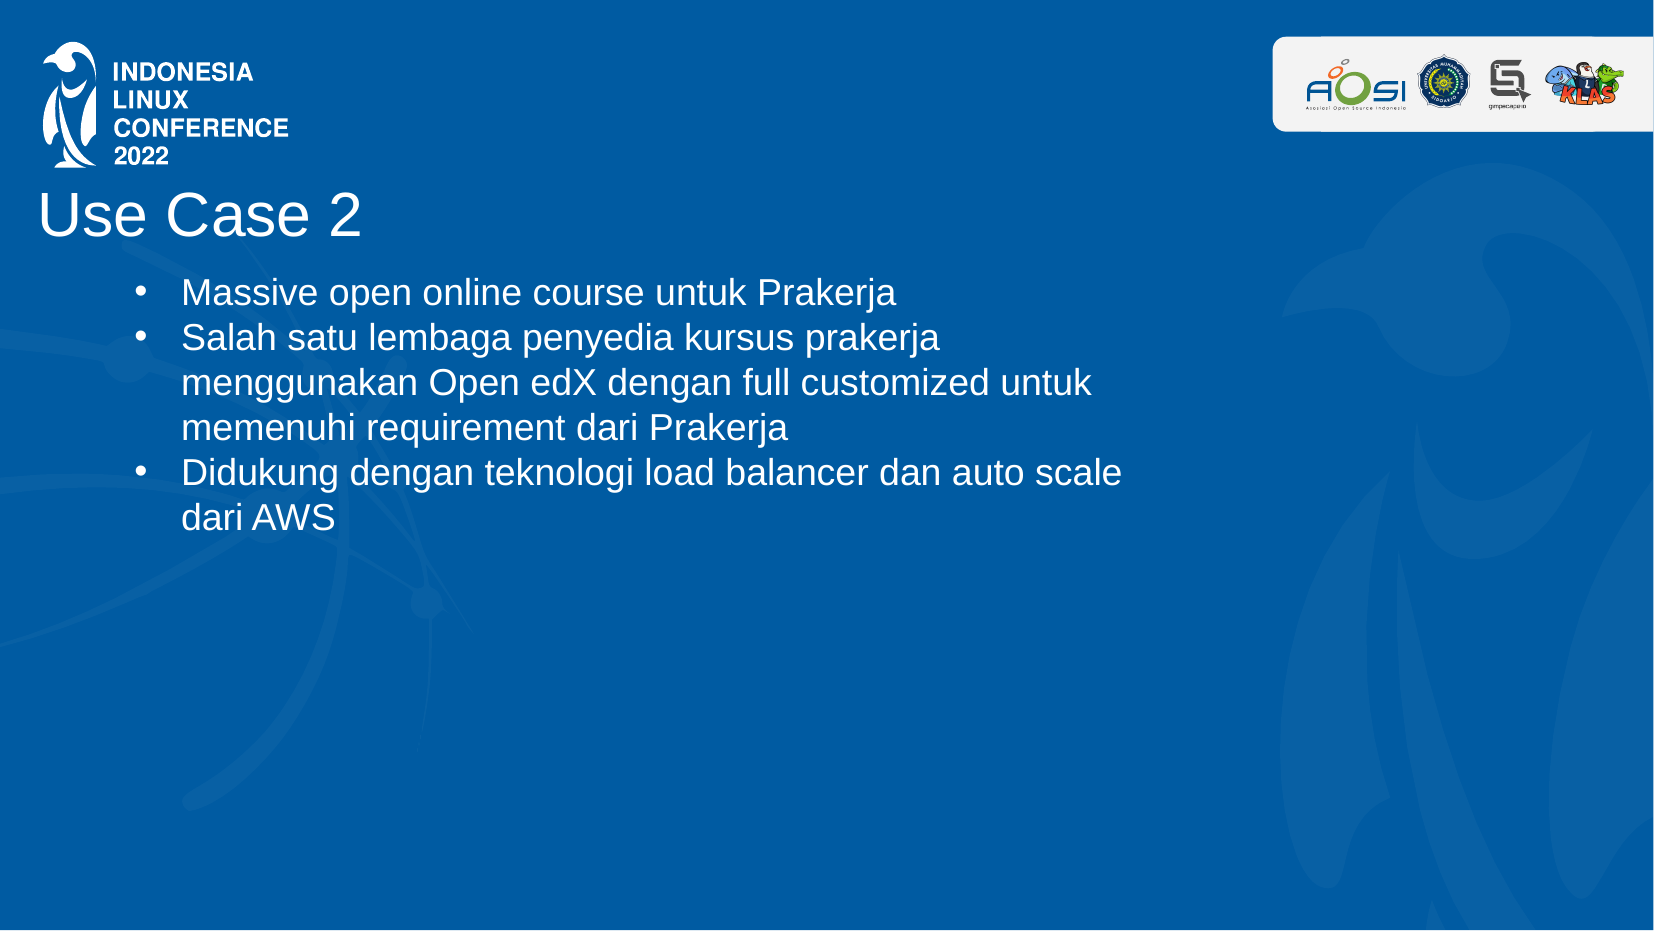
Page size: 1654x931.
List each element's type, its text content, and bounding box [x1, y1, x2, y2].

text_box Use Case 2 [37, 174, 1613, 293]
picture [1545, 62, 1624, 105]
picture [1417, 54, 1471, 108]
text_box Massive open online course untuk Prakerja Salah satu lembaga penyedia kursus prakerja menggunakan Open edX dengan full customized untuk memenuhi requirement dari Prakerja Didukung dengan teknologi load balancer dan auto scale dari AWS [119, 260, 1177, 546]
